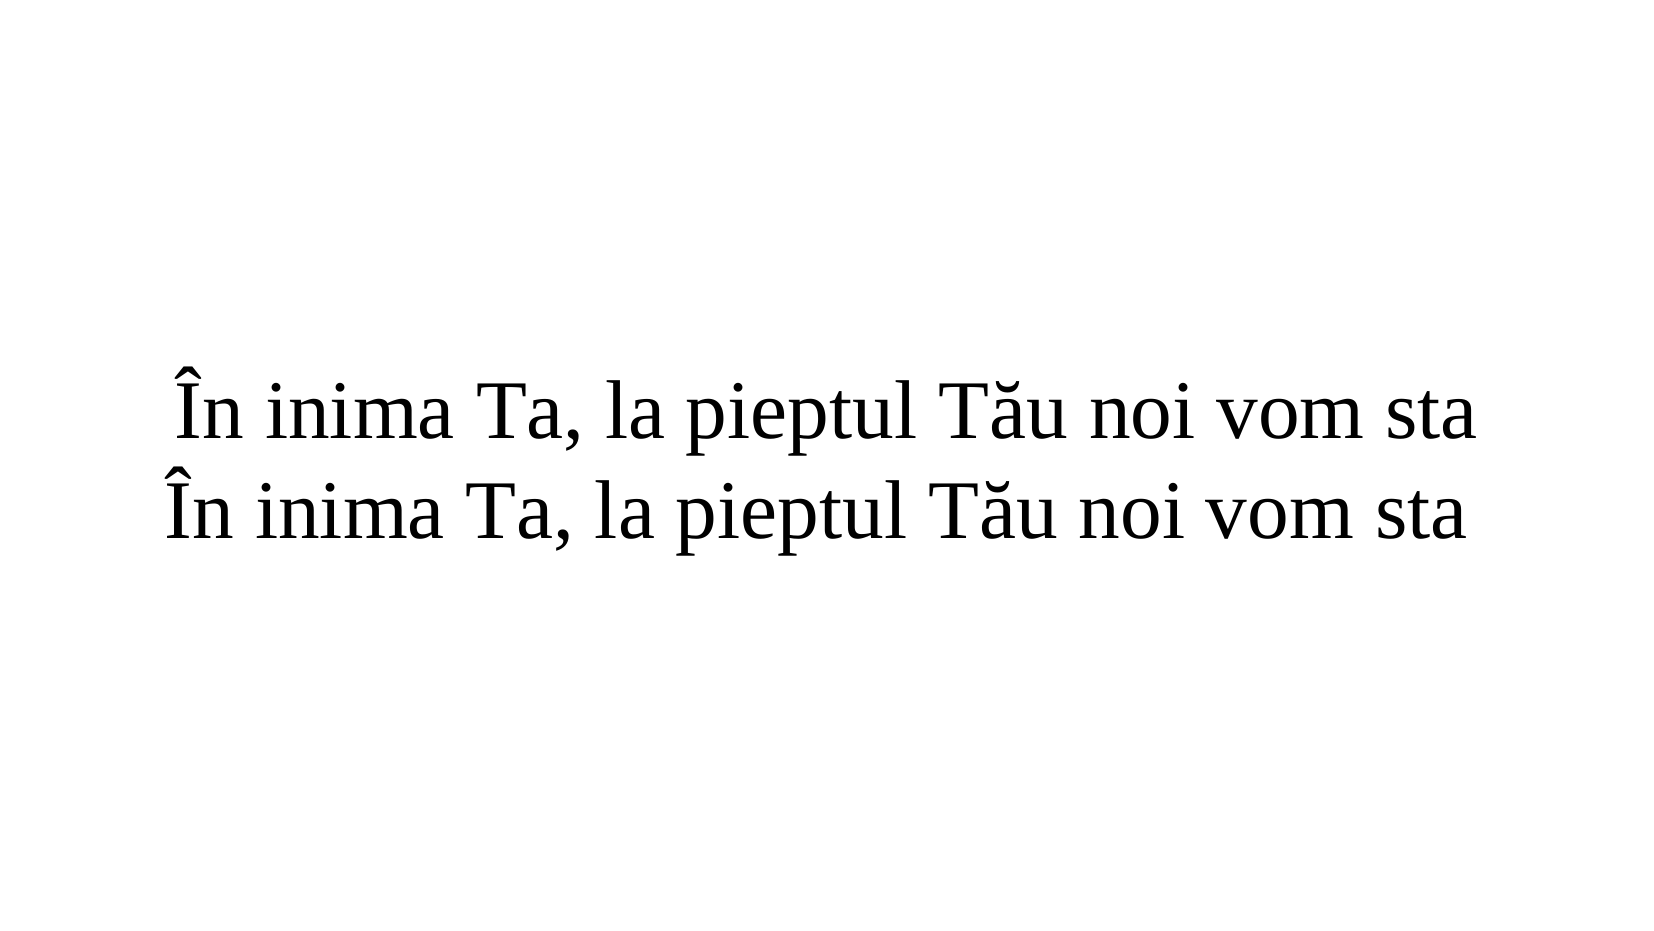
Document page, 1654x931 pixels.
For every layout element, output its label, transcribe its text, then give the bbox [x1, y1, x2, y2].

subtitle În inima Ta, la pieptul Tău noi vom sta În inima Ta, la pieptul Tău noi vom sta [0, 347, 1654, 544]
